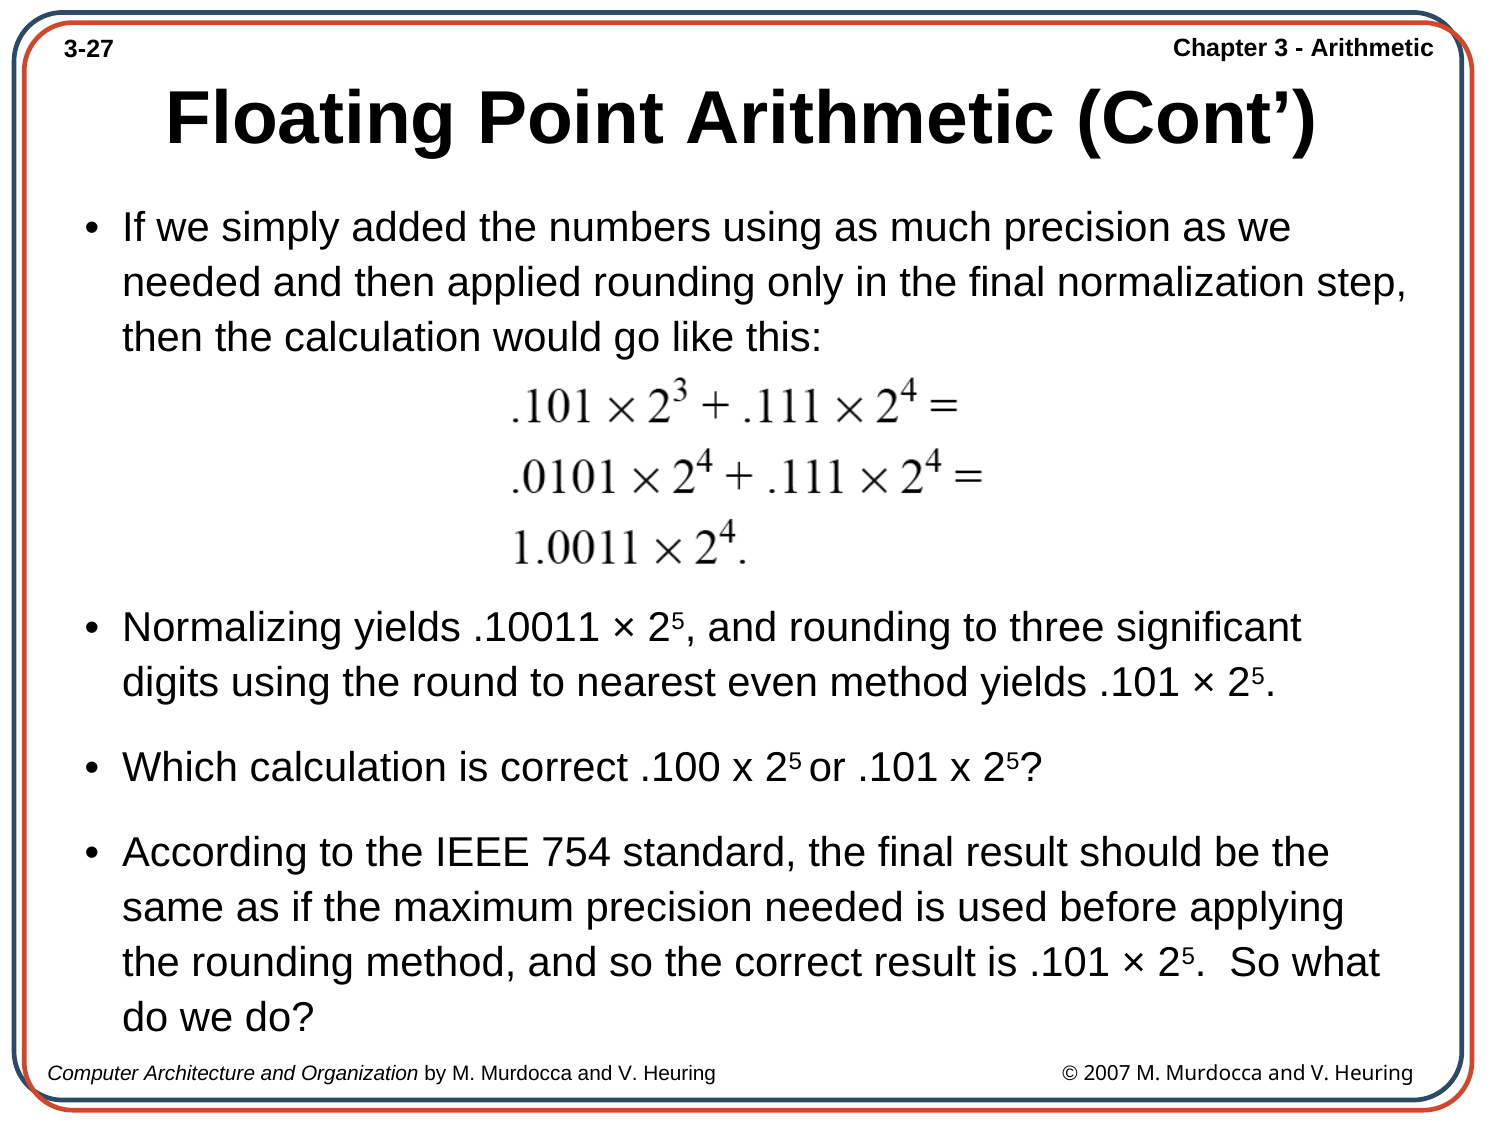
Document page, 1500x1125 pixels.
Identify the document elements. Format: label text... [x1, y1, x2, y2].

picture [512, 374, 988, 570]
text_box • Normalizing yields .10011 × 25, and rounding to three significant digits using the round to nearest even method yields .101 × 25. • Which calculation is correct .100 x 25 or .101 x 25? • According to the IEEE 754 standard, the final result should be the same as if the maximum precision needed is used before applying the rounding method, and so the correct result is .101 × 25. So what do we do? [49, 587, 1425, 1051]
title Floating Point Arithmetic (Cont’) [37, 75, 1447, 163]
text_box • If we simply added the numbers using as much precision as we needed and then applied rounding only in the final normalization step, then the calculation would go like this: [49, 187, 1425, 375]
